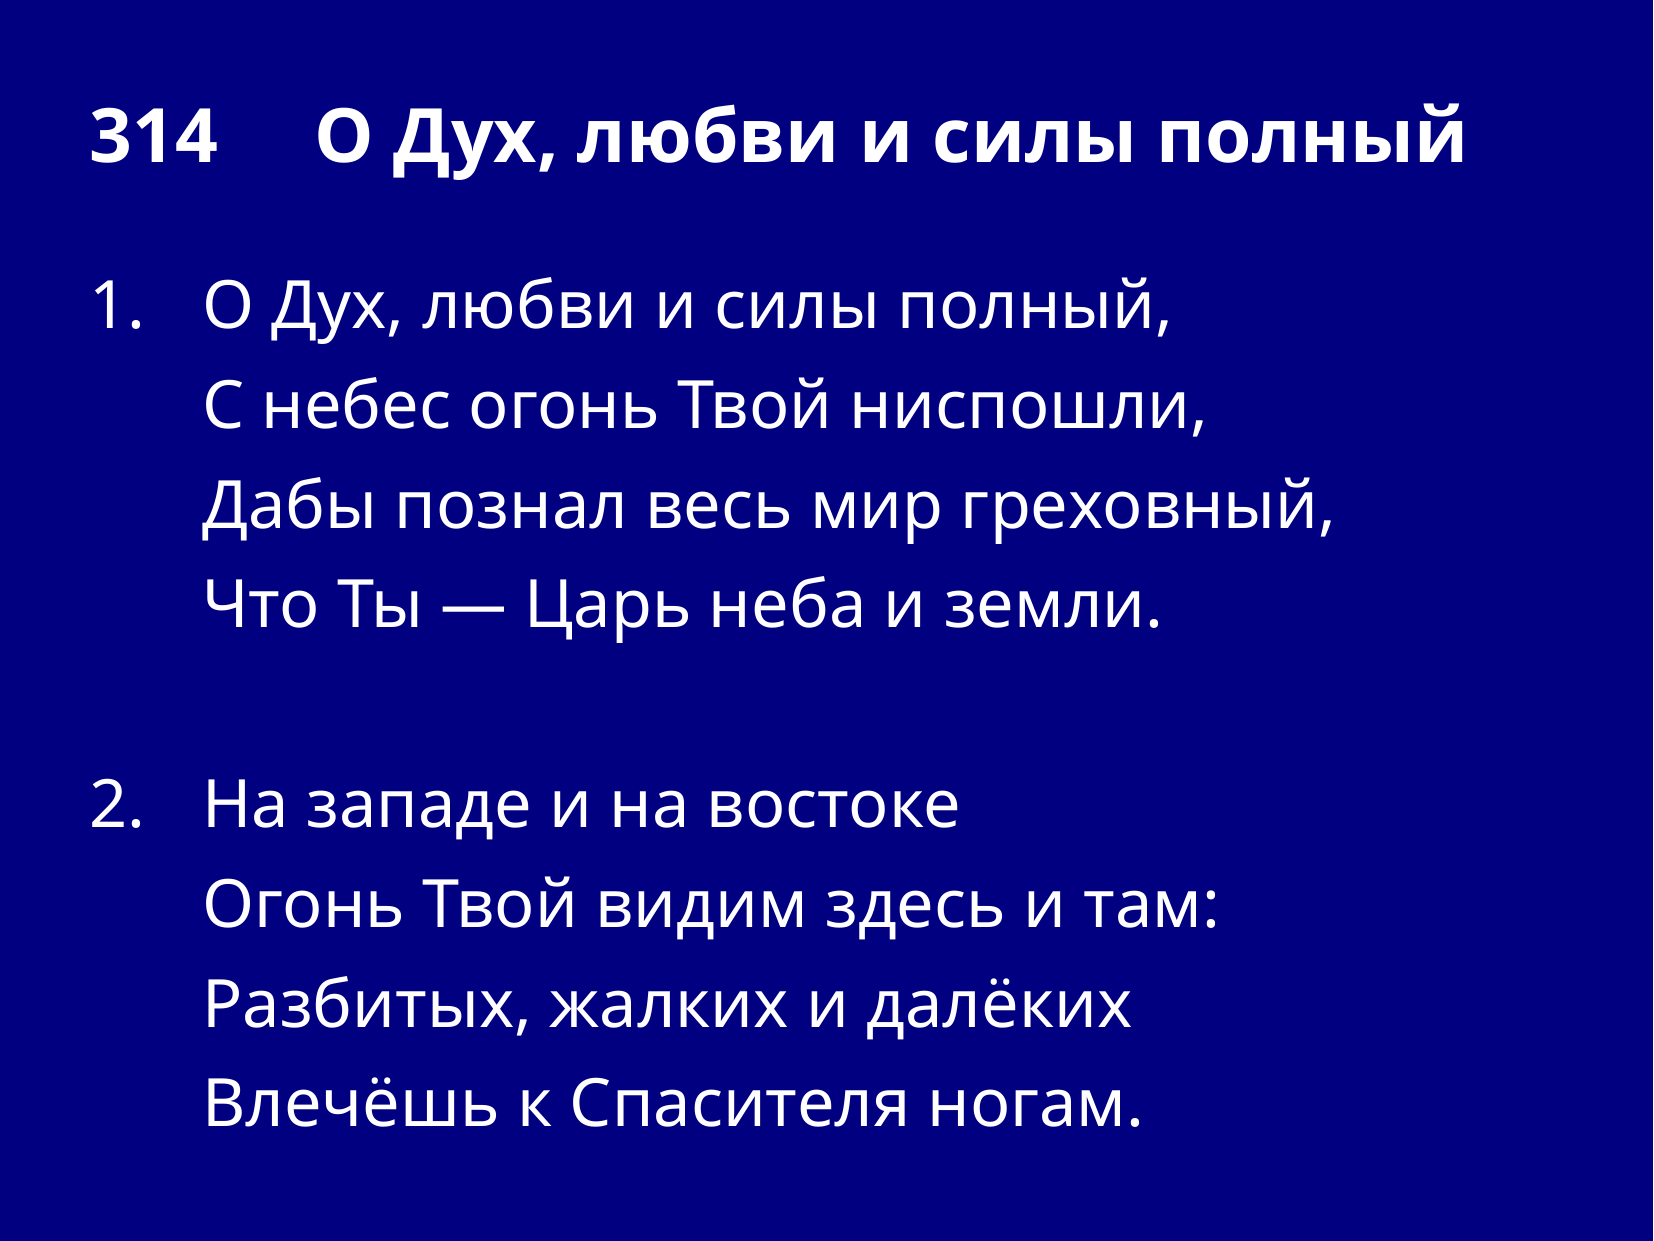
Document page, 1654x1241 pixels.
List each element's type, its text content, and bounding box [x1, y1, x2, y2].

text_box 1. О Дух, любви и силы полный, С небес огонь Твой ниспошли, Дабы познал весь мир греховный, Что Ты — Царь неба и земли. 2. На западе и на востоке Огонь Твой видим здесь и там: Разбитых, жалких и далёких Влечёшь к Спасителя ногам. [75, 188, 1576, 1163]
text_box 314 О Дух, любви и силы полный [75, 75, 1653, 188]
